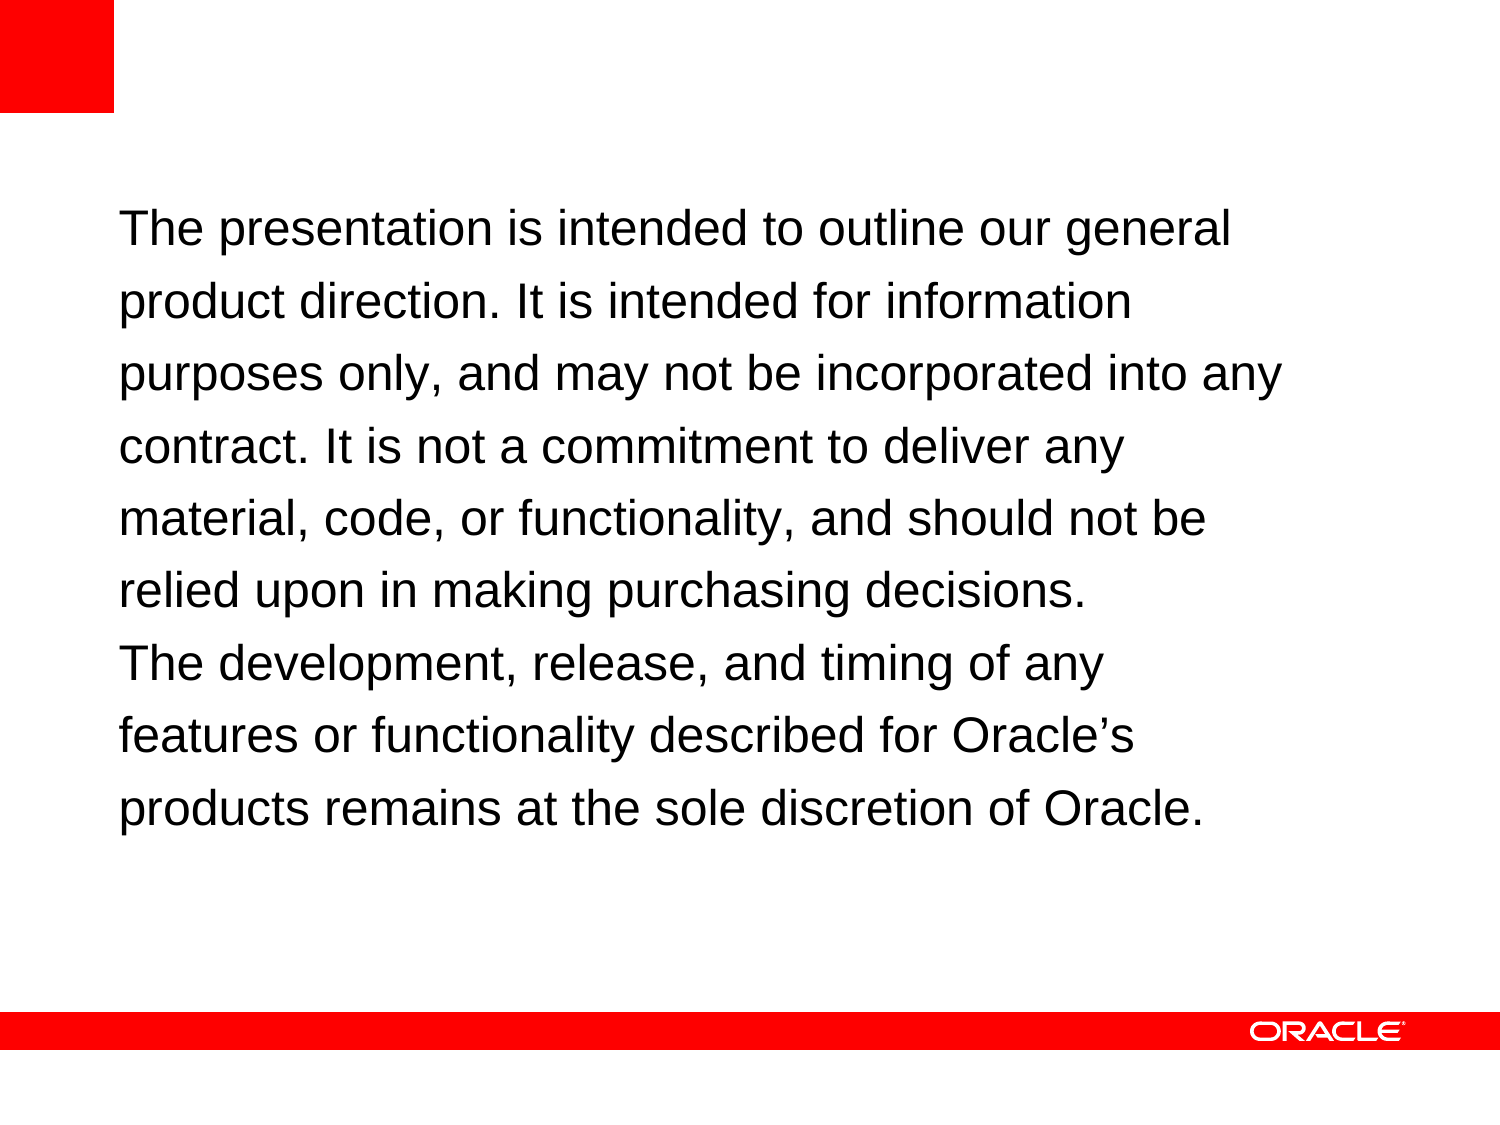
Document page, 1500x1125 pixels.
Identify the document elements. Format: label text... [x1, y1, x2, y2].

list The presentation is intended to outline our general product direction. It is intended for information purposes only, and may not be incorporated into any contract. It is not a commitment to deliver any material, code, or functionality, and should not be relied upon in making purchasing decisions. The development, release, and timing of any features or functionality described for Oracle’s products remains at the sole discretion of Oracle. [118, 187, 1394, 836]
picture [0, 0, 114, 113]
picture [0, 1012, 1500, 1050]
